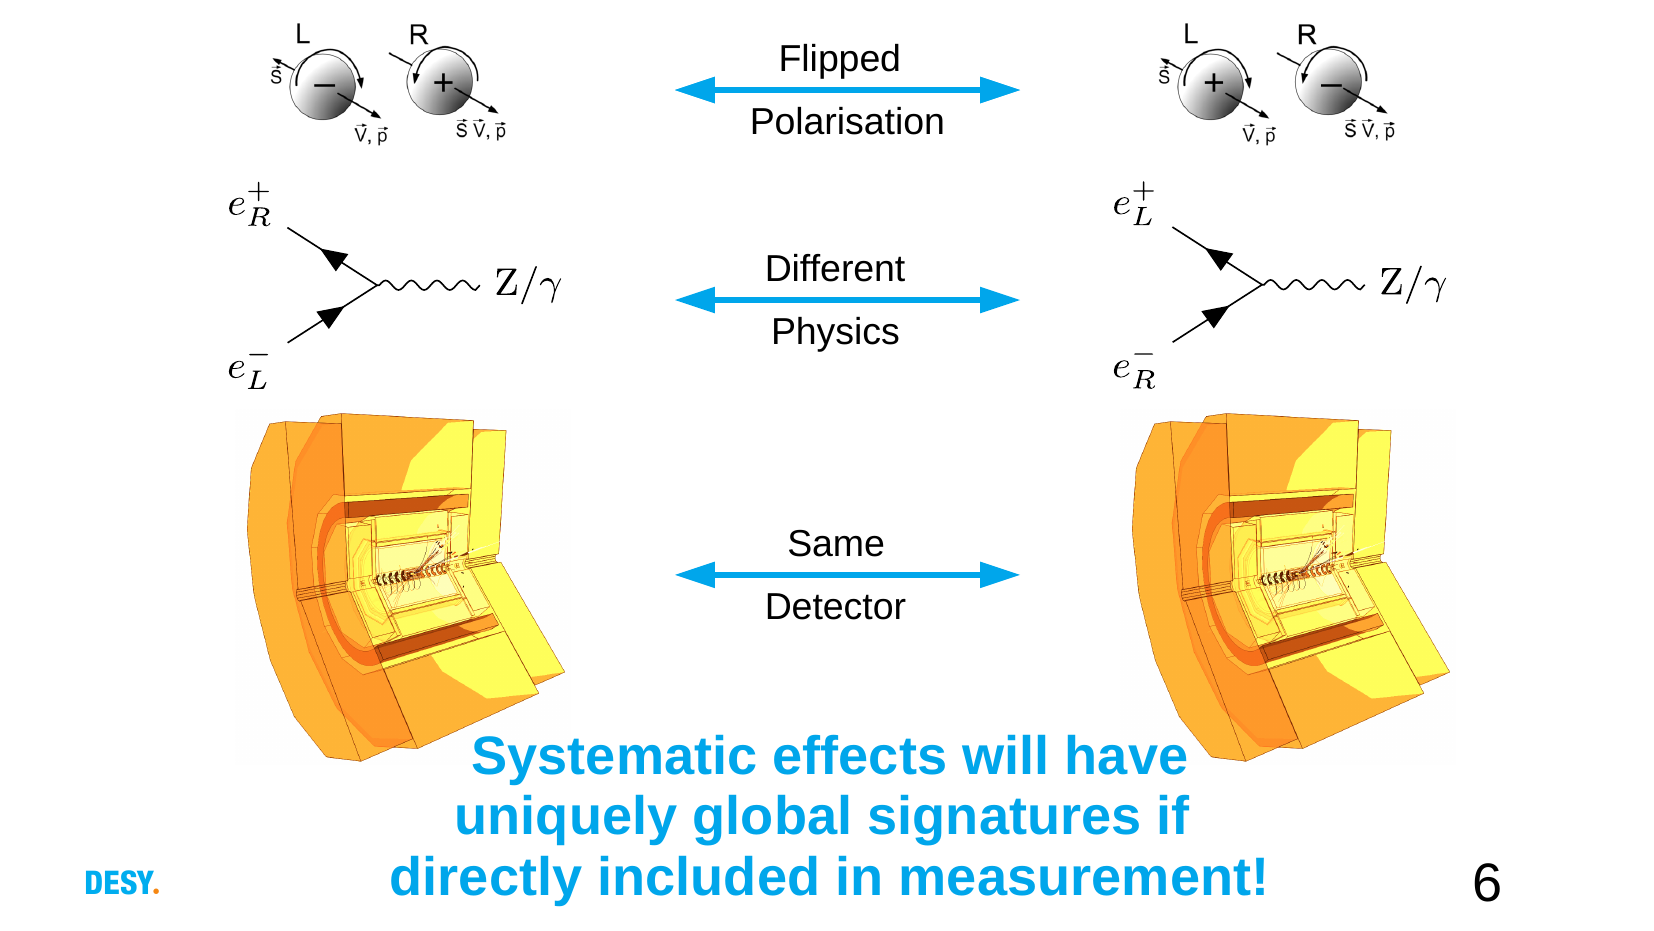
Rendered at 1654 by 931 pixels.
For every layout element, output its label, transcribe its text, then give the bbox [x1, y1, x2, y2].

text_box Polarisation [735, 93, 960, 151]
text_box + [417, 53, 470, 111]
picture [235, 409, 571, 766]
text_box Different [750, 240, 921, 297]
text_box Flipped [763, 30, 916, 87]
text_box – [1306, 53, 1357, 111]
picture [270, 14, 507, 149]
text_box Physics [756, 303, 916, 361]
text_box – [299, 53, 350, 111]
picture [1095, 165, 1463, 405]
text_box Systematic effects will have uniquely global signatures if directly included in measurement! [375, 718, 1286, 931]
text_box Detector [750, 578, 922, 635]
picture [210, 165, 578, 406]
text_box Same [772, 514, 901, 572]
picture [1158, 14, 1396, 149]
picture [1120, 409, 1456, 766]
text_box + [1188, 53, 1240, 111]
